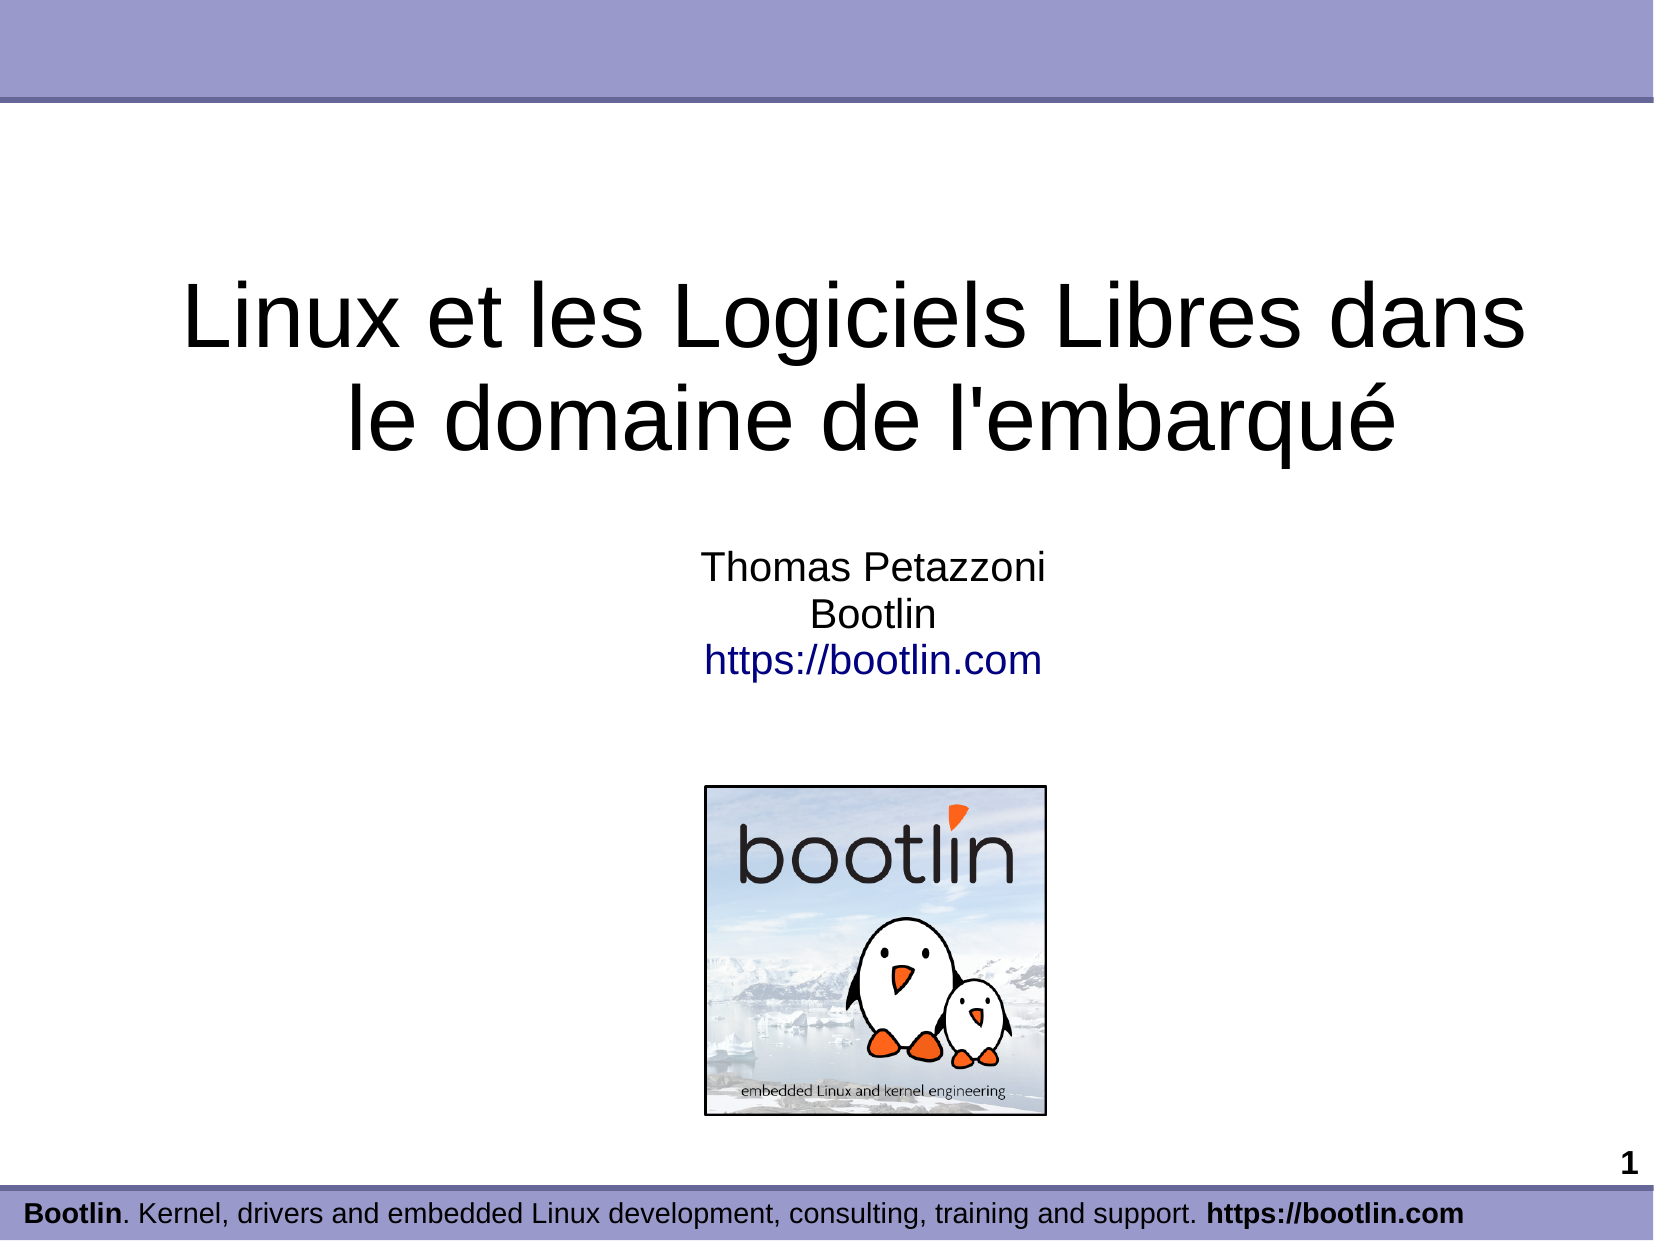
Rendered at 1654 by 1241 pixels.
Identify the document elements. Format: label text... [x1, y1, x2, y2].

picture [704, 785, 1047, 1116]
subtitle Linux et les Logiciels Libres dans le domaine de l'embarqué Thomas Petazzoni Bootlin https://bootlin.com [131, 159, 1544, 789]
